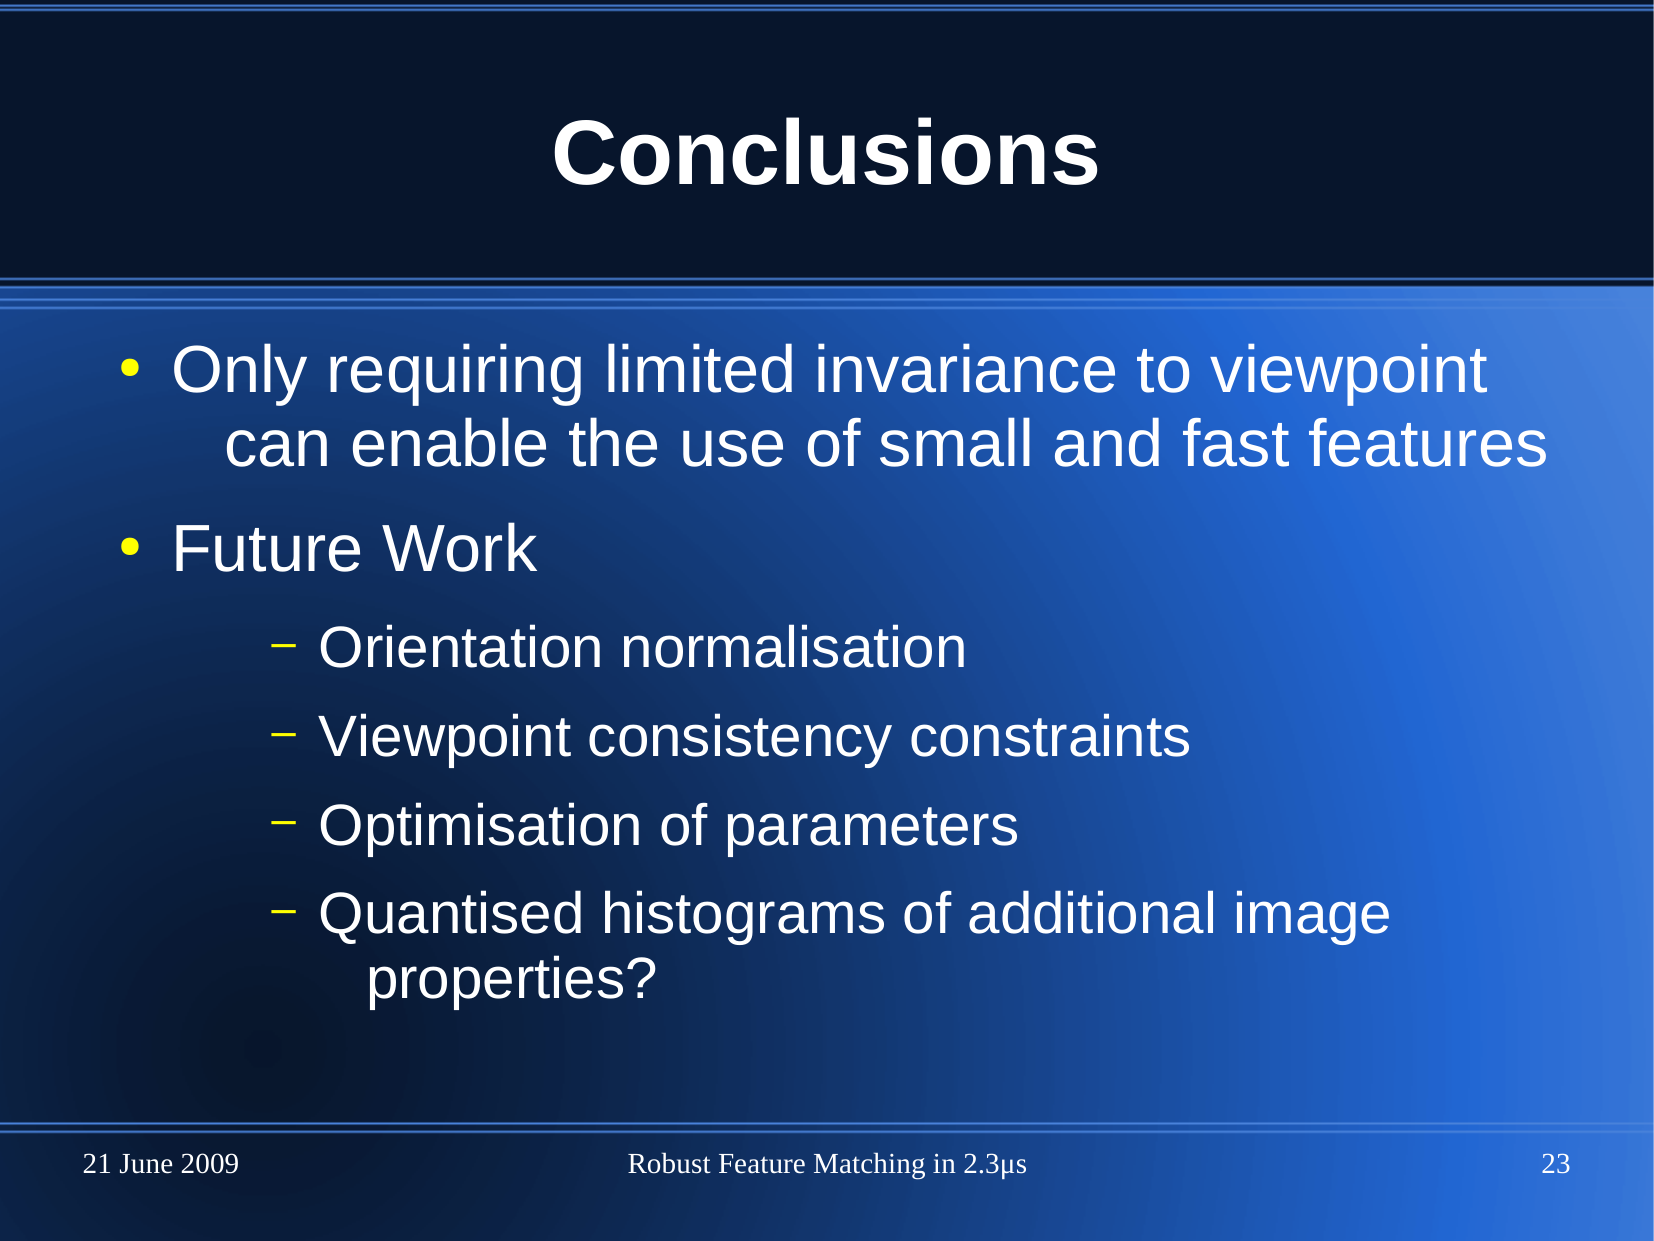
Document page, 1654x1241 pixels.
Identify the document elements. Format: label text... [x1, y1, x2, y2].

list Only requiring limited invariance to viewpoint can enable the use of small and fast features Future Work Orientation normalisation Viewpoint consistency constraints Optimisation of parameters Quantised histograms of additional image properties? [82, 331, 1571, 1136]
title Conclusions [82, 56, 1571, 250]
picture [0, 0, 1654, 1241]
